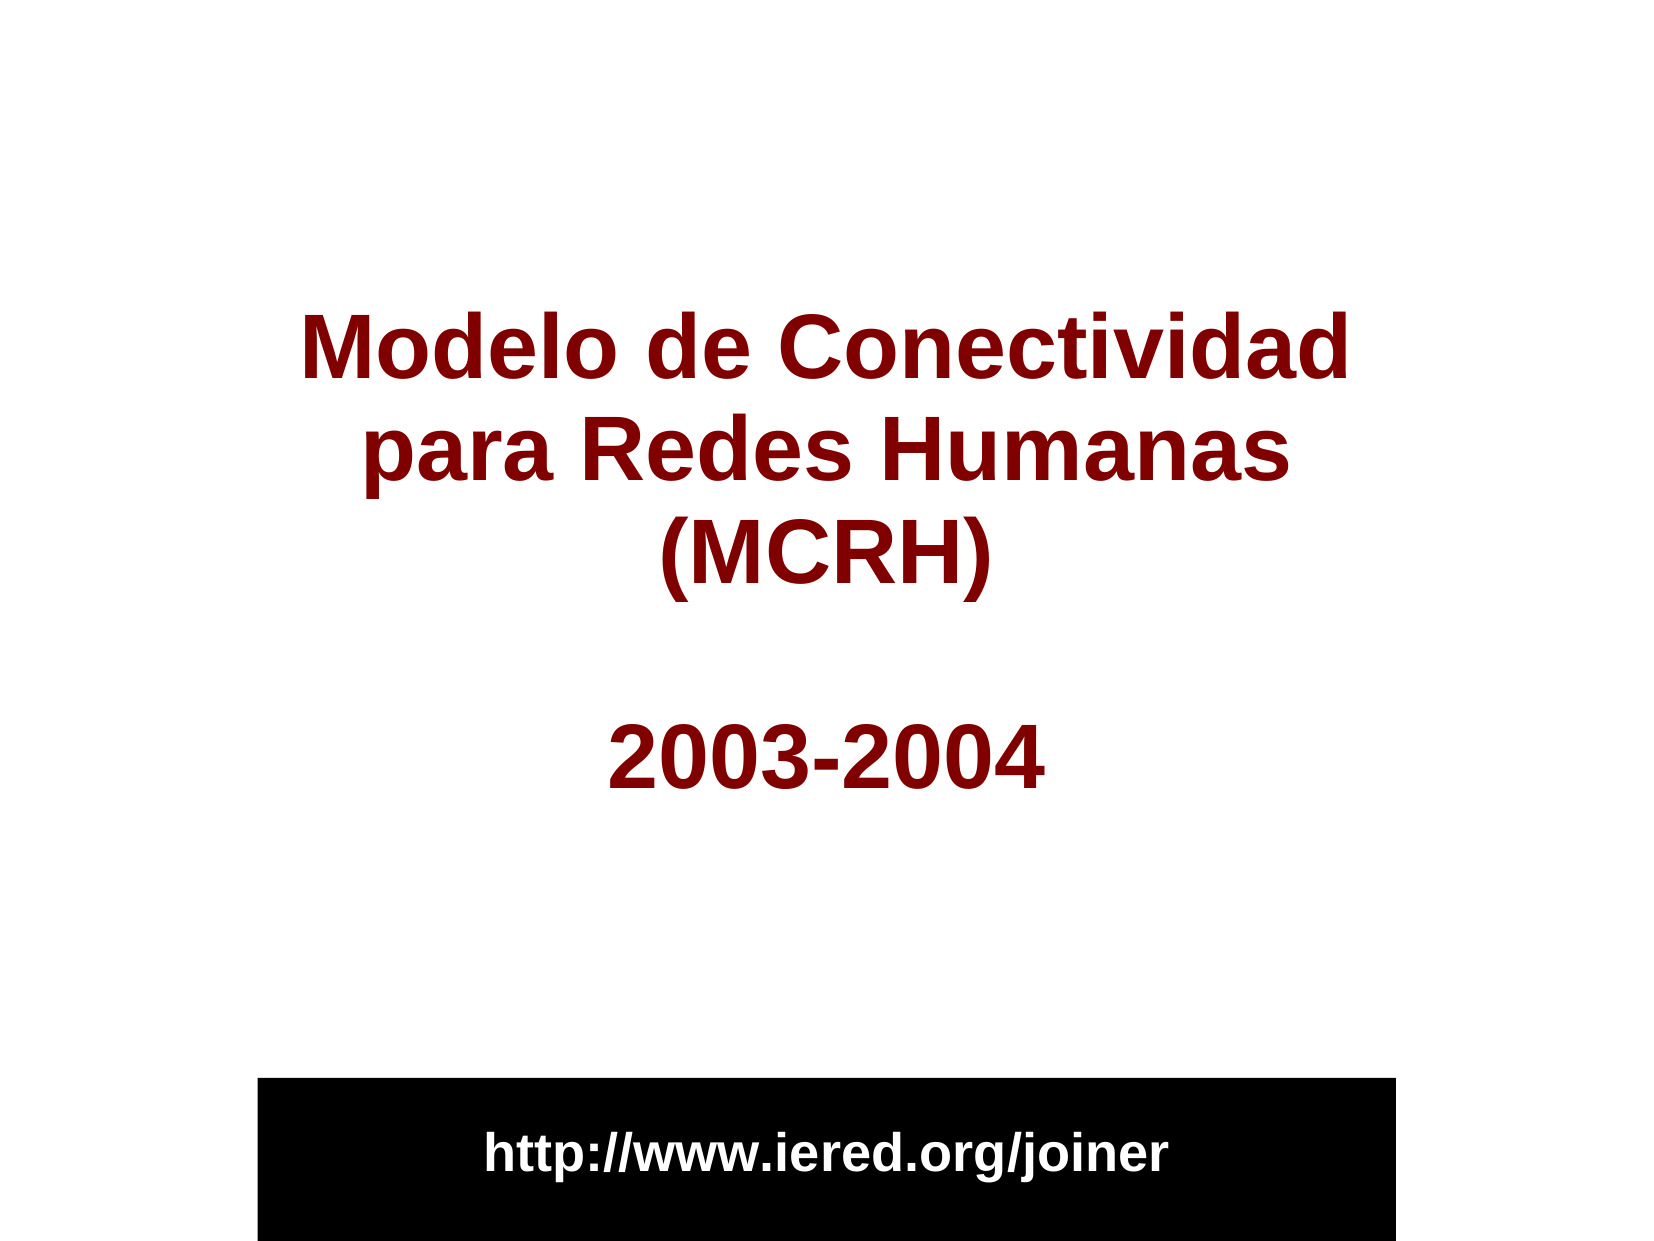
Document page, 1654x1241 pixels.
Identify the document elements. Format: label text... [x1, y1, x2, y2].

title Modelo de Conectividad para Redes Humanas (MCRH) 2003-2004 [88, 295, 1565, 808]
text_box http://www.iered.org/joiner [257, 1077, 1396, 1241]
